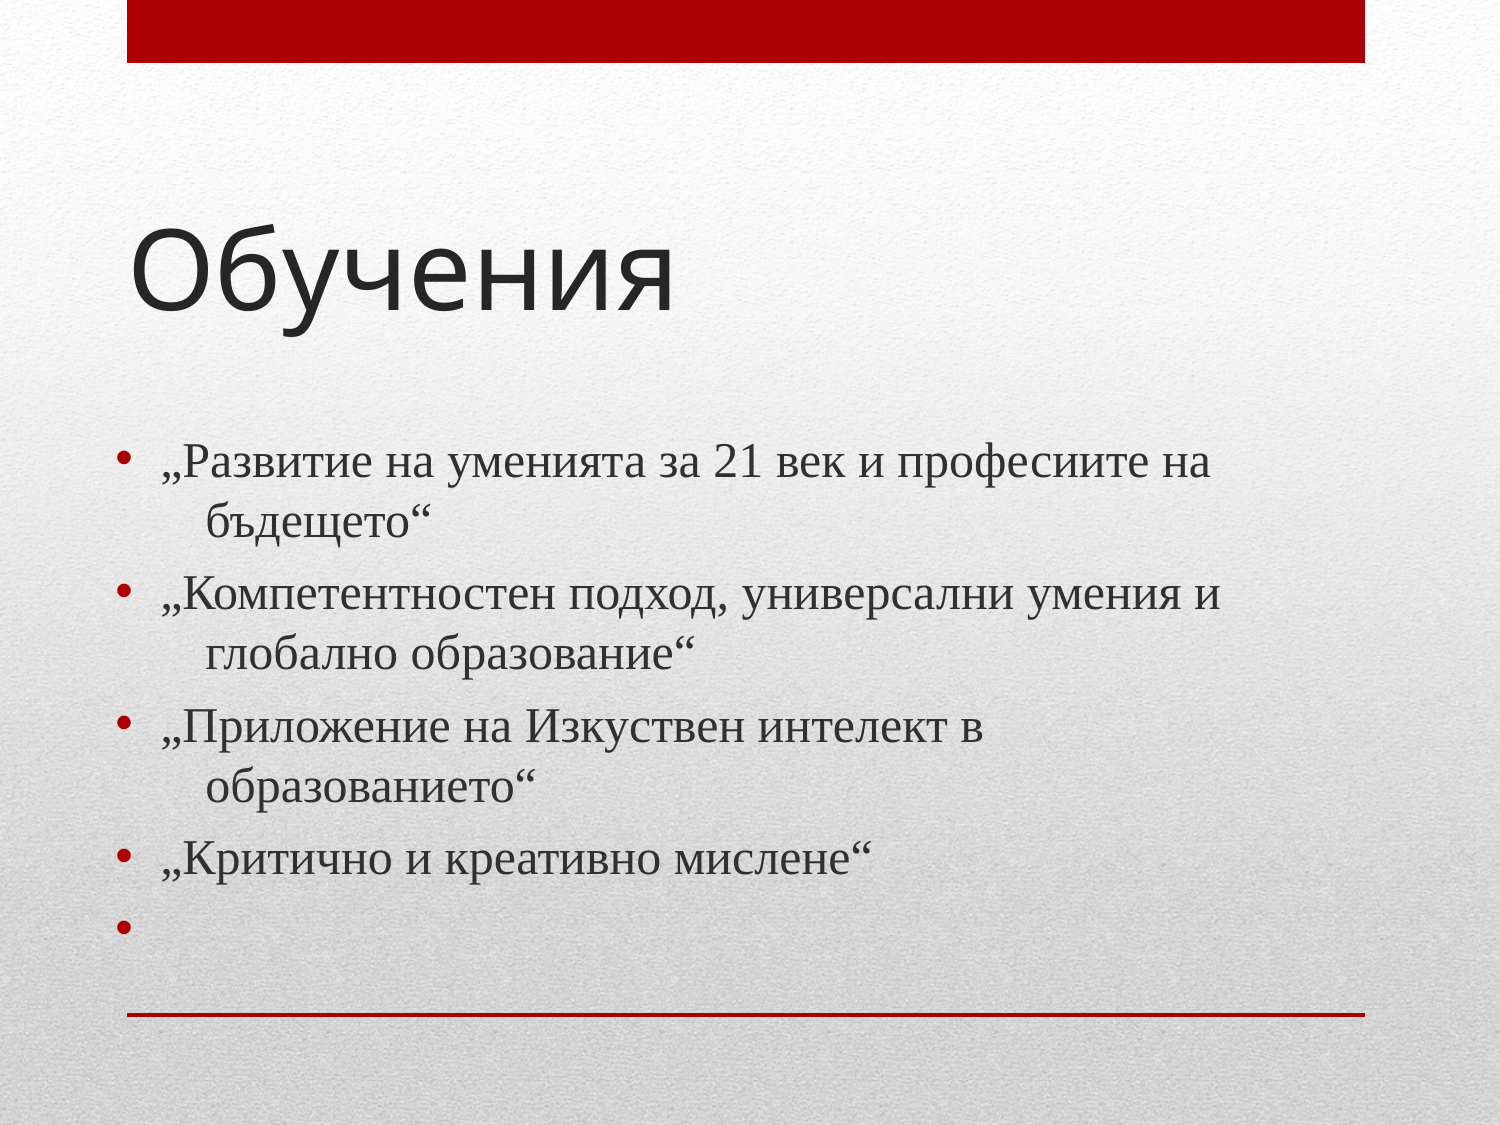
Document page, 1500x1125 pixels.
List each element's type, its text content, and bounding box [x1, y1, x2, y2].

list „Развитие на уменията за 21 век и професиите на бъдещето“ „Компетентностен подход, универсални умения и глобално образование“ „Приложение на Изкуствен интелект в образованието“ „Критично и креативно мислене“ [100, 373, 1338, 1012]
title Обучения [112, 78, 1225, 341]
